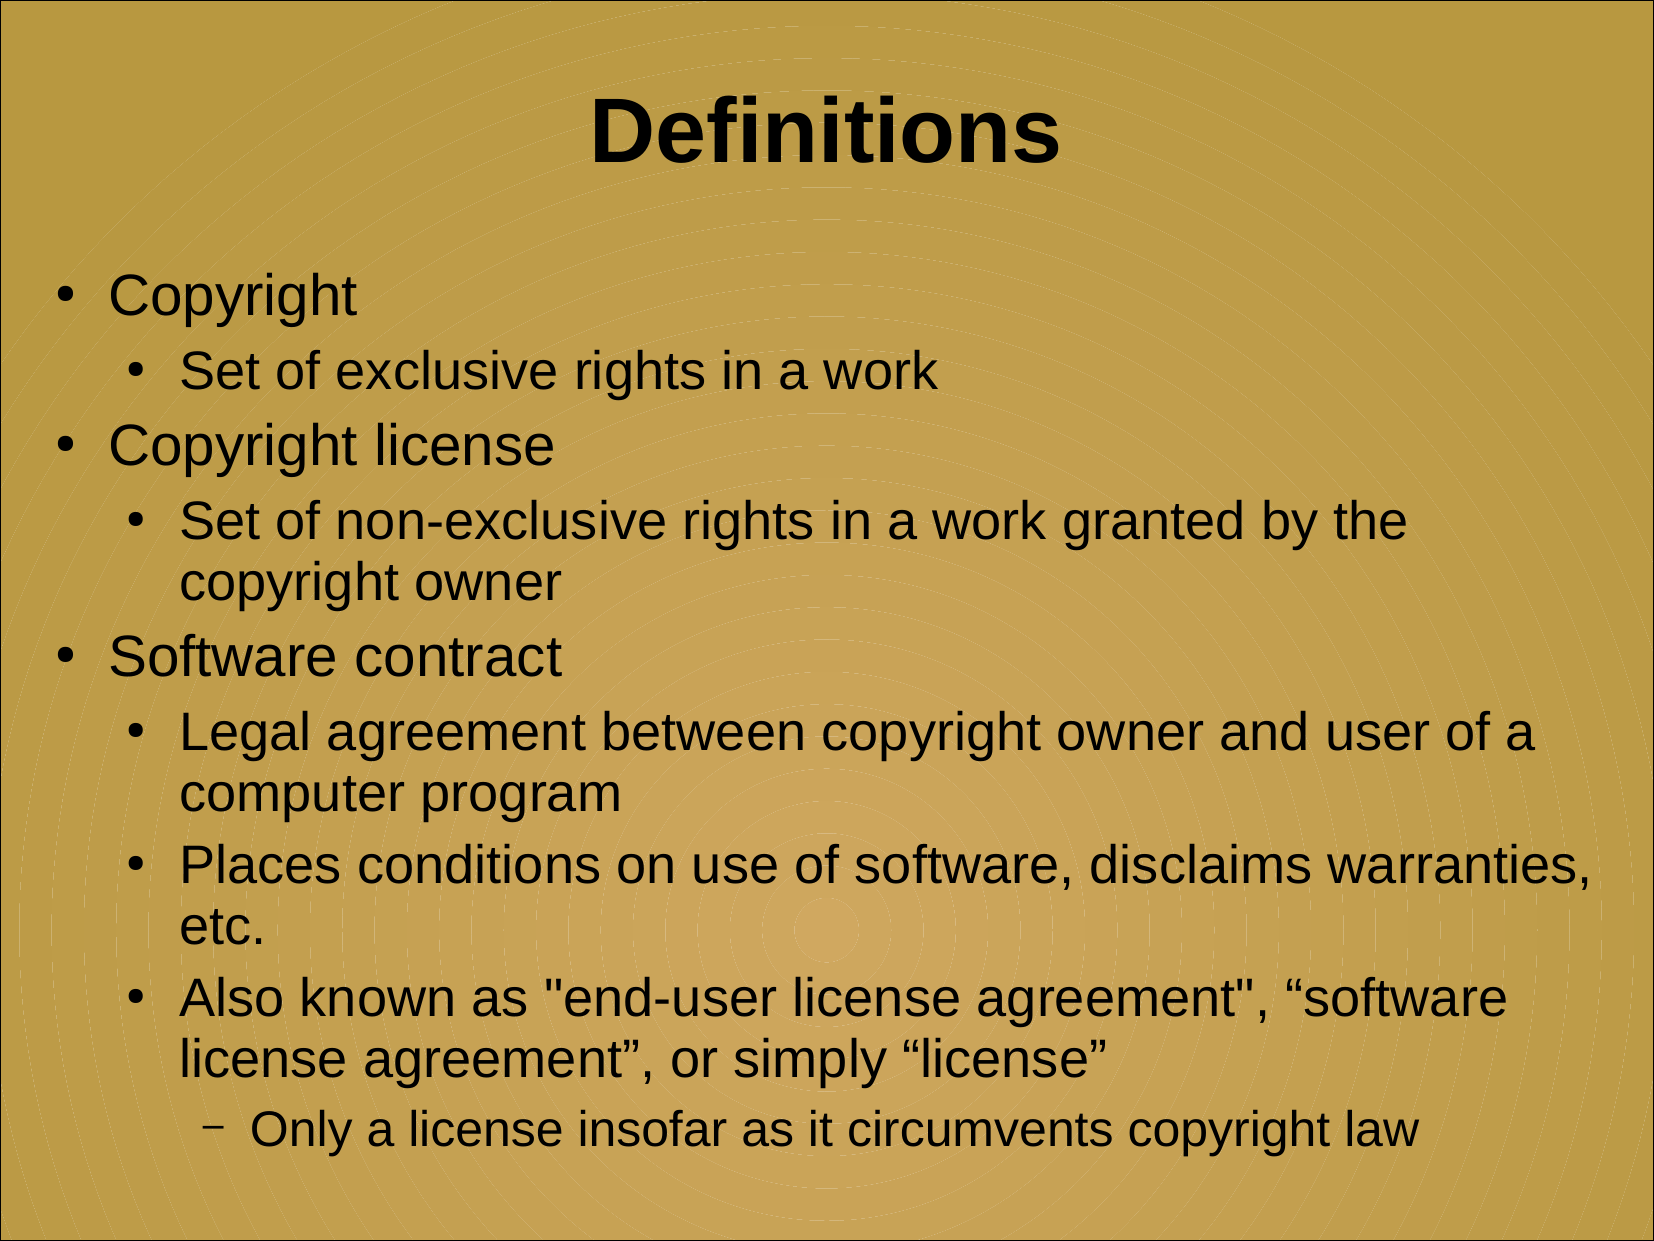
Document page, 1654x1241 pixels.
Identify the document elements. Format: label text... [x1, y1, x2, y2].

list Copyright Set of exclusive rights in a work Copyright license Set of non-exclusive rights in a work granted by the copyright owner Software contract Legal agreement between copyright owner and user of a computer program Places conditions on use of software, disclaims warranties, etc. Also known as "end-user license agreement", “software license agreement”, or simply “license” Only a license insofar as it circumvents copyright law [37, 262, 1616, 1126]
title Definitions [82, 37, 1571, 226]
